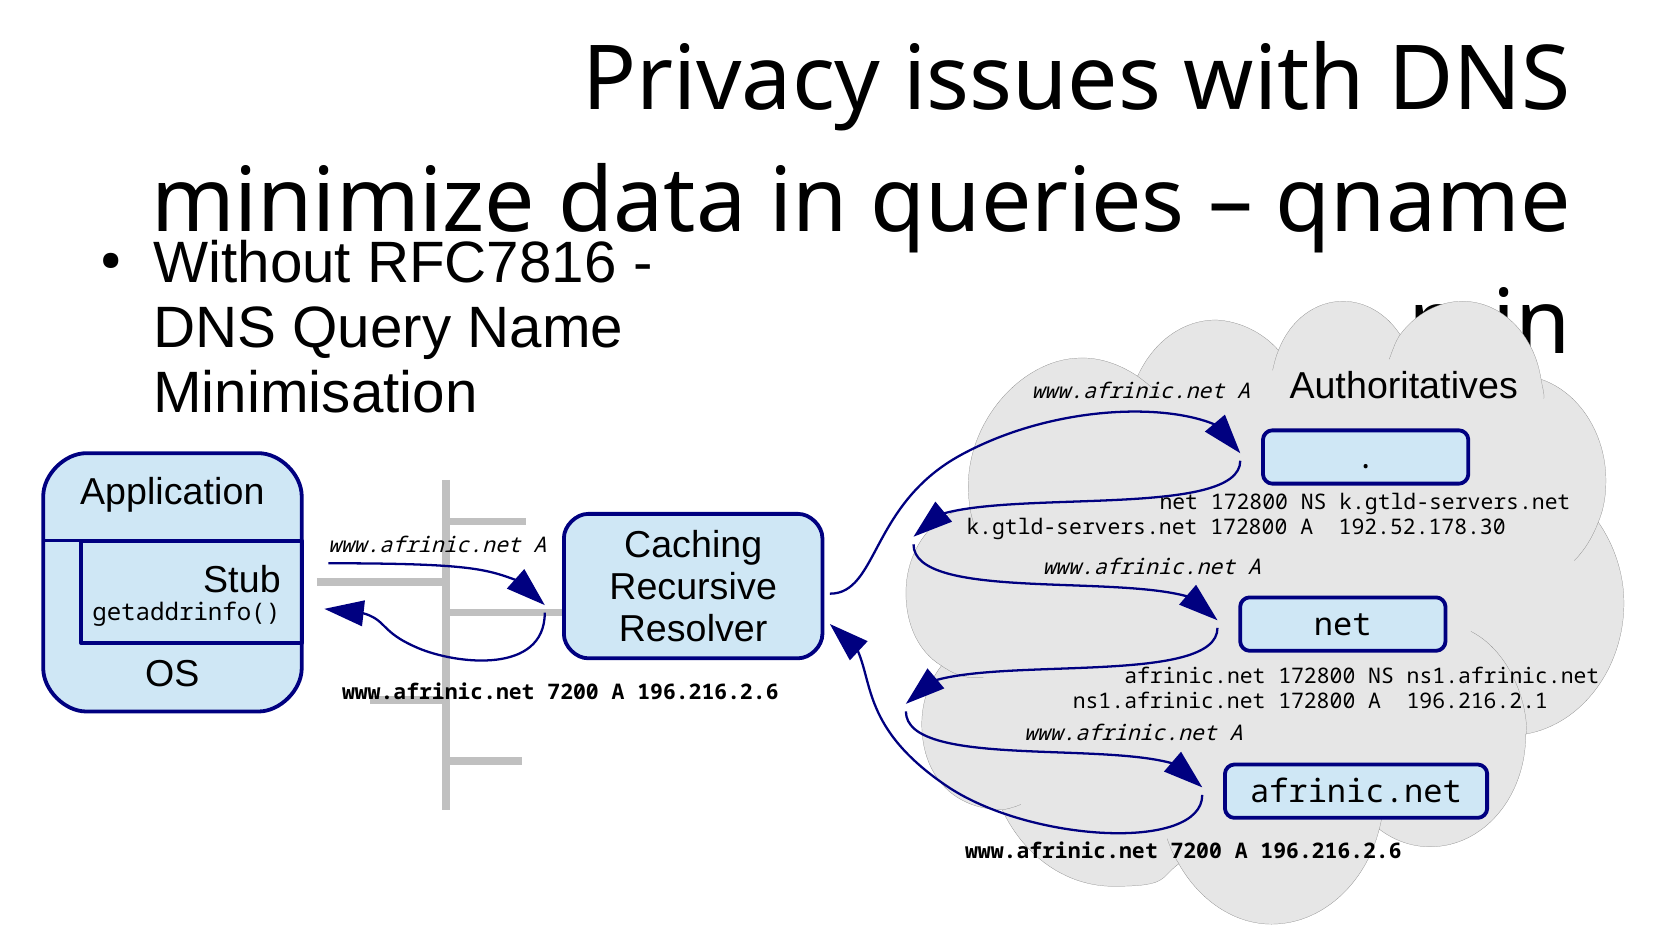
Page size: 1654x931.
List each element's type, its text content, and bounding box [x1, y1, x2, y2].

list Without RFC7816 - DNS Query Name Minimisation [82, 229, 780, 301]
picture [41, 301, 1625, 925]
title Privacy issues with DNS minimize data in queries – qname min [0, 13, 1571, 317]
